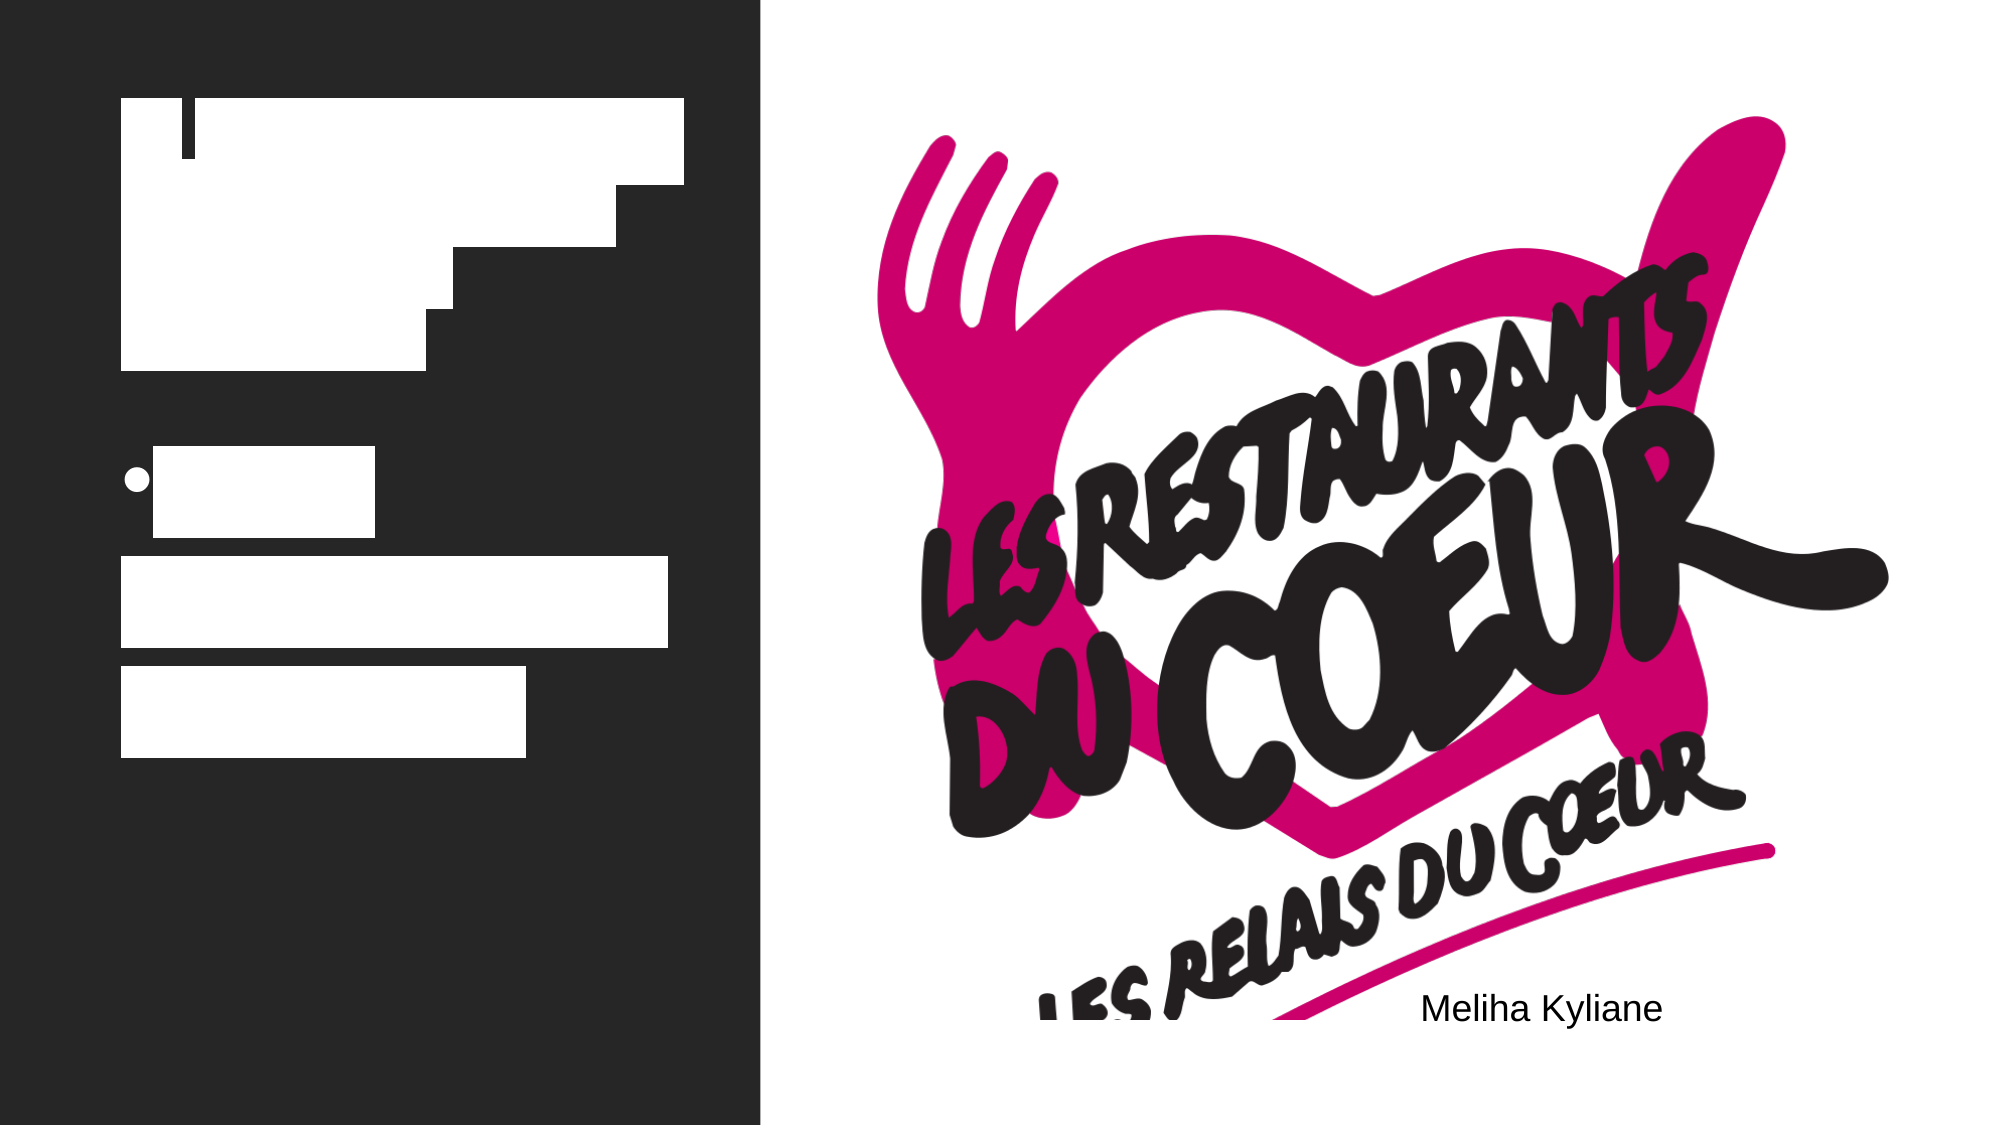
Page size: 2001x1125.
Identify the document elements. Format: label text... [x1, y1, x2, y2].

title II. Les associations humanitaires en France et a l’étranger [106, 103, 708, 379]
picture [865, 104, 1896, 1020]
text_box Meliha Kyliane [1405, 980, 2000, 1038]
list 2) LES RESTAURANTS DU COEUR [106, 399, 708, 761]
text_box [0, 0, 2000, 1125]
